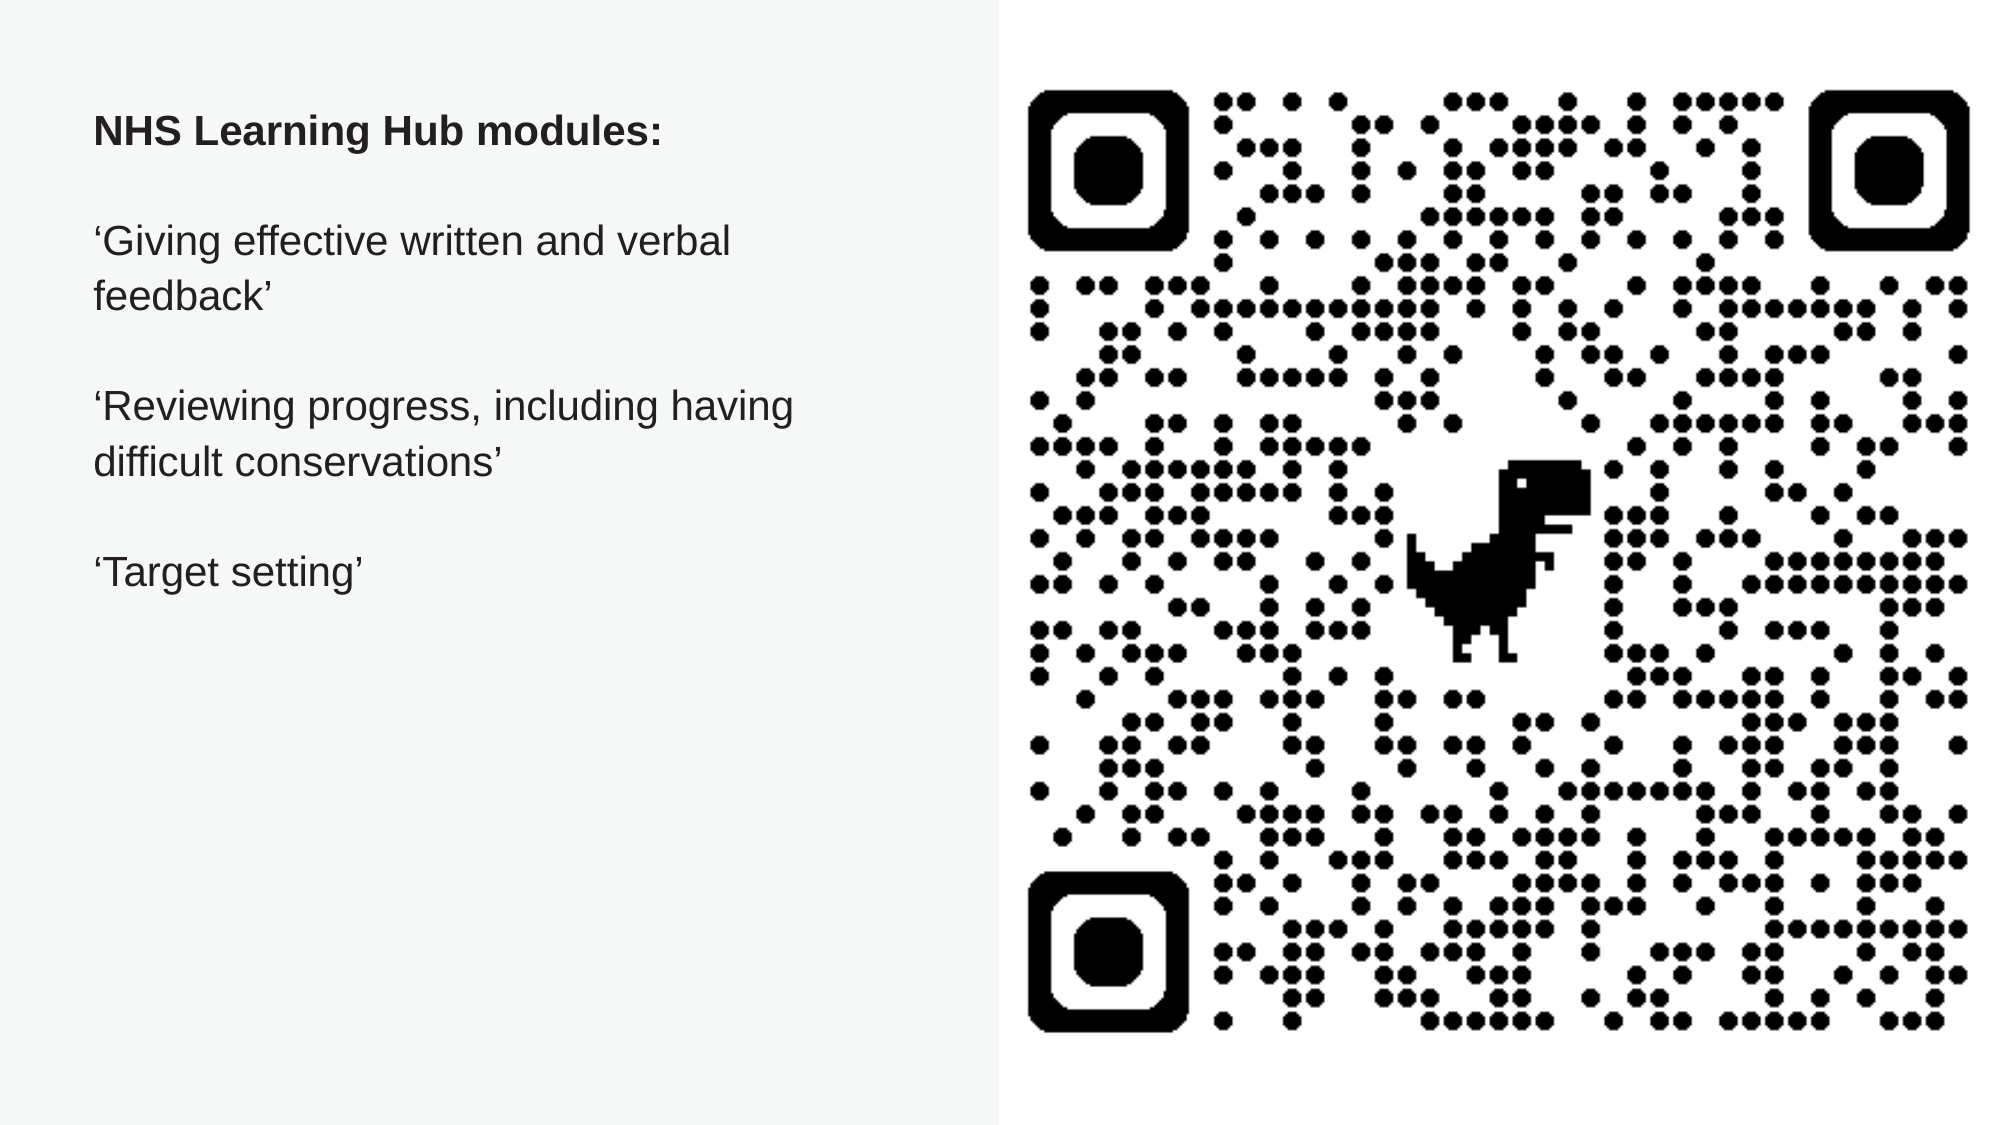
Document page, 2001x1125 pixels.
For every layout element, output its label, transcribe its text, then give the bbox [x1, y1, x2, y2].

title NHS Learning Hub modules: ‘Giving effective written and verbal feedback’ ‘Reviewing progress, including having difficult conservations’ ‘Target setting’ [78, 91, 884, 605]
picture [999, 0, 2000, 1125]
